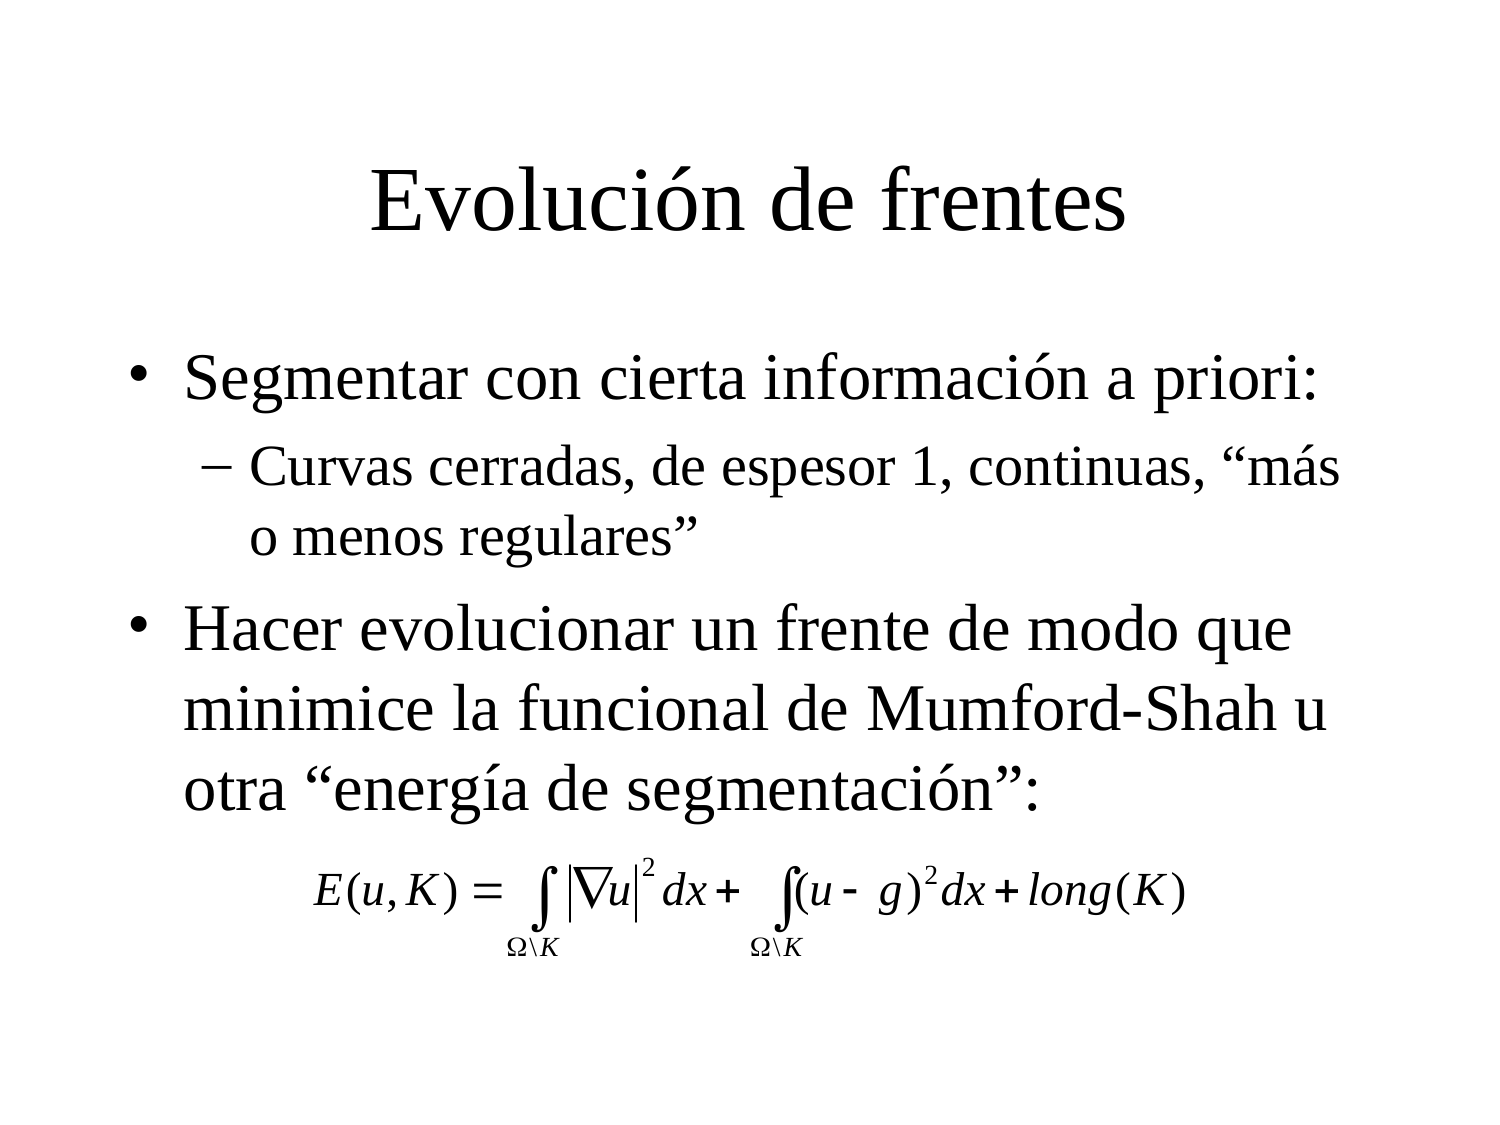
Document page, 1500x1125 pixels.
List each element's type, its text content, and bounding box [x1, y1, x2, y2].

text_box Evolución de frentes [112, 99, 1388, 288]
text_box Segmentar con cierta información a priori: Curvas cerradas, de espesor 1, continuas, “más o menos regulares” Hacer evolucionar un frente de modo que minimice la funcional de Mumford-Shah u otra “energía de segmentación”: [112, 324, 1388, 1001]
chart [305, 846, 1193, 969]
